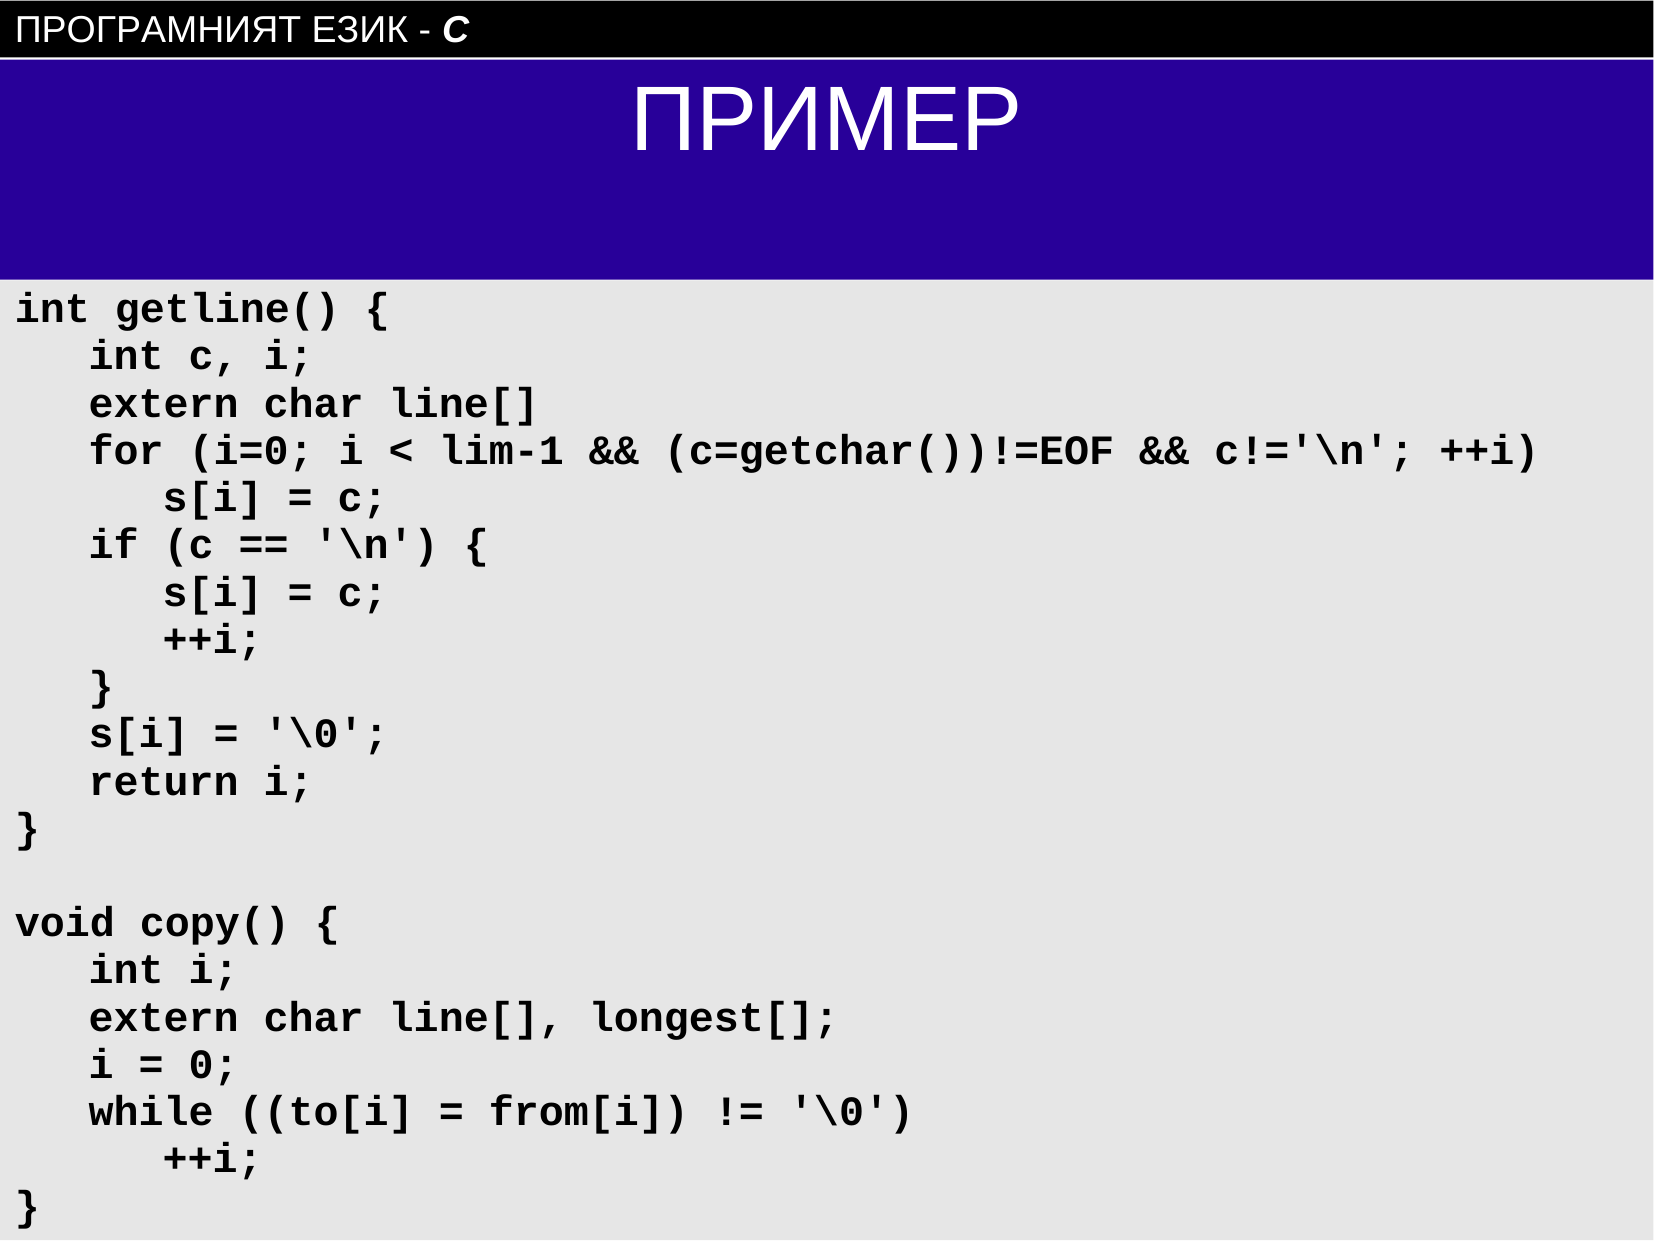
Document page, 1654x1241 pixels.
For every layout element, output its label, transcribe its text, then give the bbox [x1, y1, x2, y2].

text_box ПРОГРАМНИЯT ЕЗИК - С [0, 0, 1654, 58]
text_box ПРИМЕР [0, 59, 1654, 280]
text_box int getline() { int c, i; extern char line[] for (i=0; i < lim-1 && (c=getchar())!=EOF && c!='\n'; ++i) s[i] = c; if (c == '\n') { s[i] = c; ++i; } s[i] = '\0'; return i; } void copy() { int i; extern char line[], longest[]; i = 0; while ((to[i] = from[i]) != '\0') ++i; } [0, 280, 1654, 1241]
